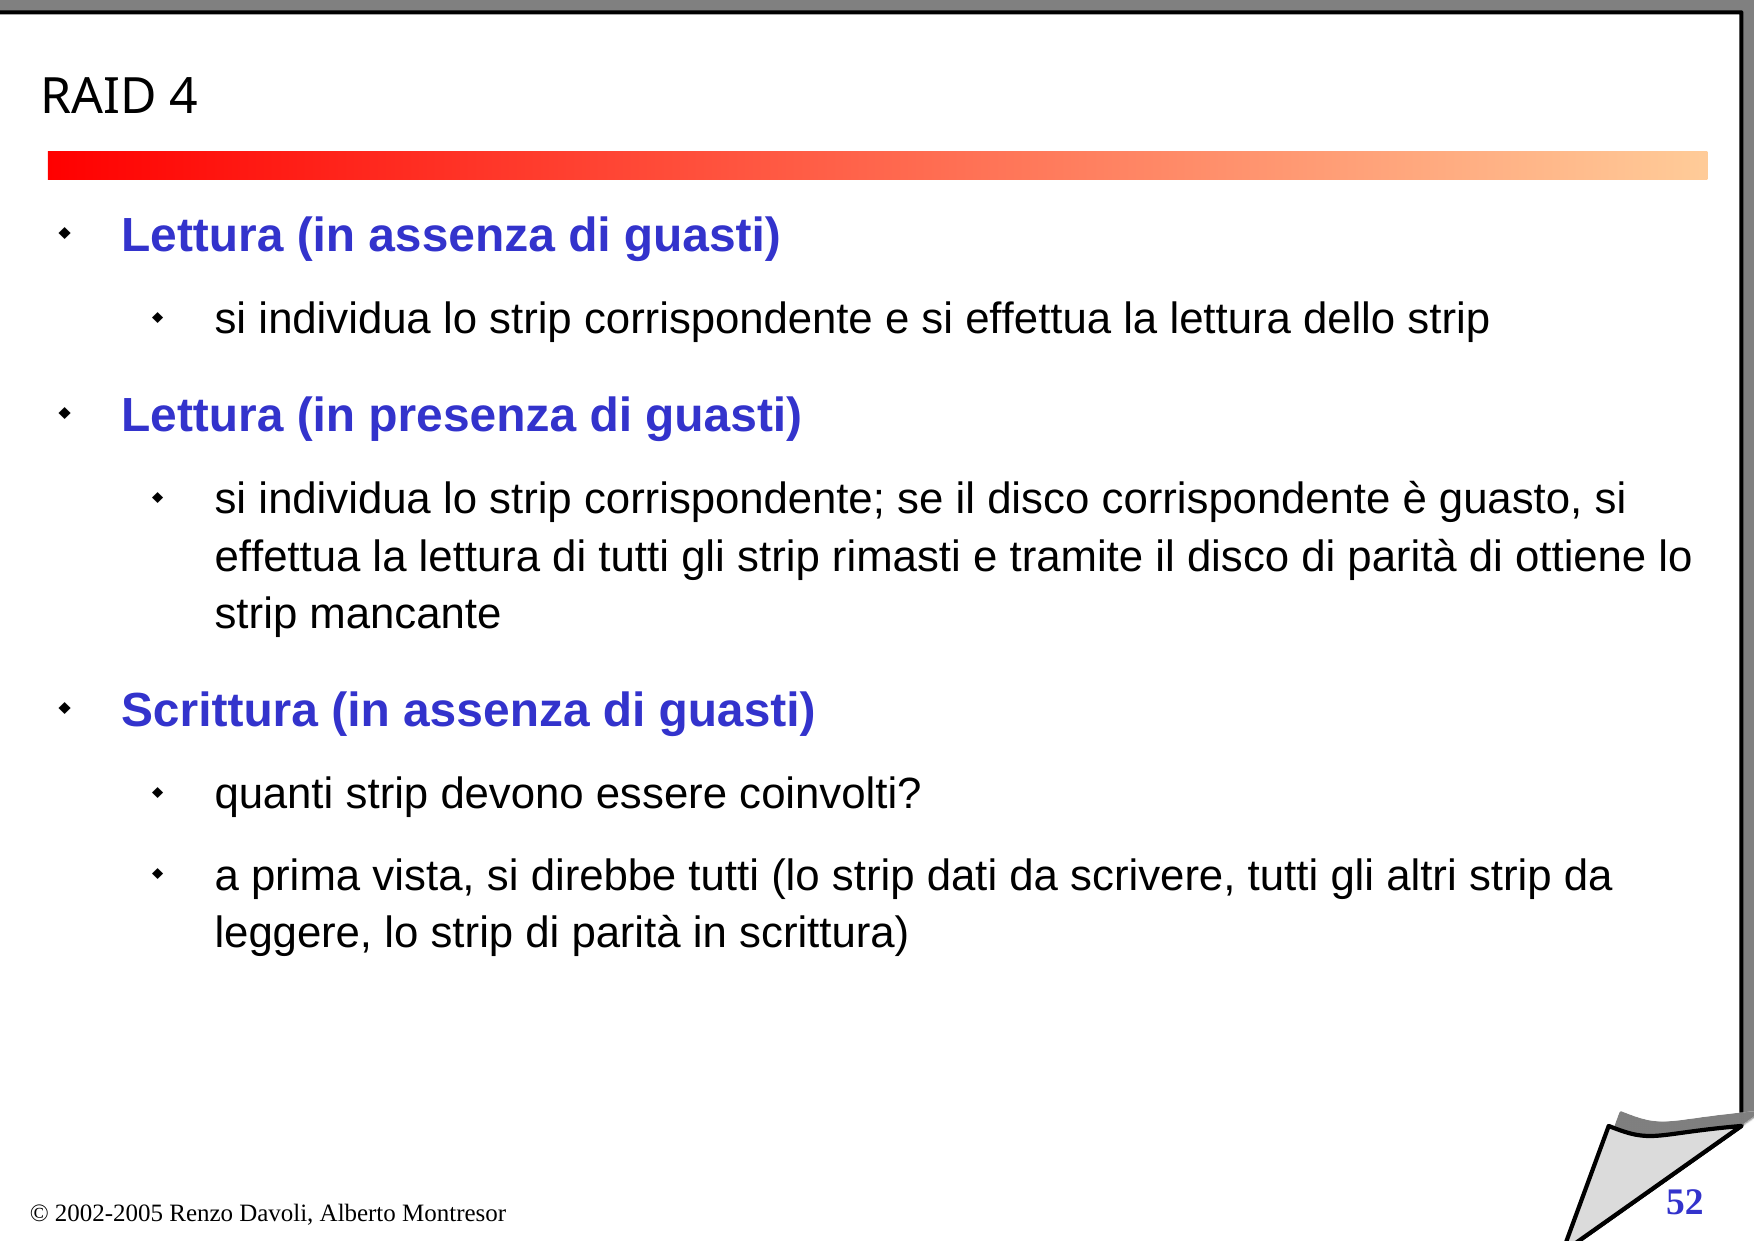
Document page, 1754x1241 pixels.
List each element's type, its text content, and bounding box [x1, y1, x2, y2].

title RAID 4 [40, 49, 1714, 144]
list Lettura (in assenza di guasti) si individua lo strip corrispondente e si effettua la lettura dello strip Lettura (in presenza di guasti) si individua lo strip corrispondente; se il disco corrispondente è guasto, si effettua la lettura di tutti gli strip rimasti e tramite il disco di parità di ottiene lo strip mancante Scrittura (in assenza di guasti) quanti strip devono essere coinvolti? a prima vista, si direbbe tutti (lo strip dati da scrivere, tutti gli altri strip da leggere, lo strip di parità in scrittura) [58, 206, 1696, 1095]
